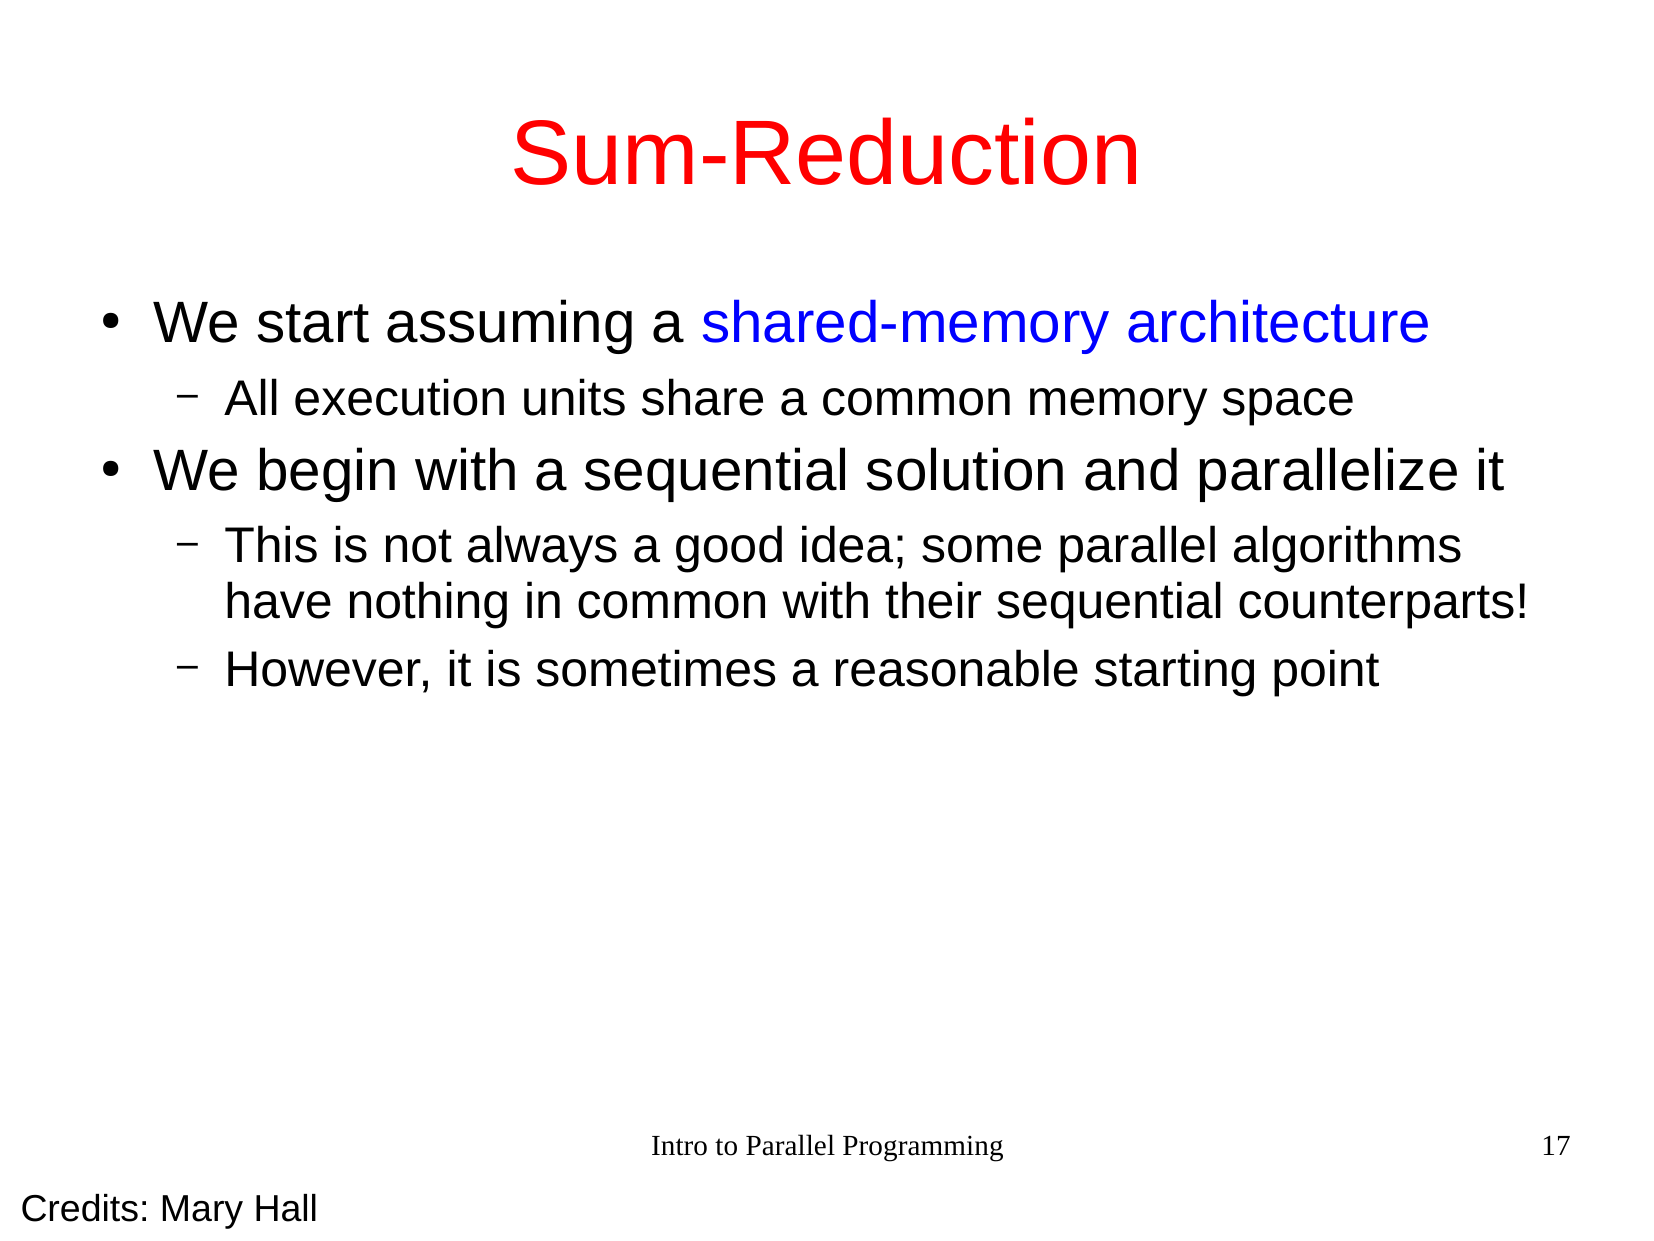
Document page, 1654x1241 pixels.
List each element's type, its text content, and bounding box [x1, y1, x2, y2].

text_box Credits: Mary Hall [5, 1180, 419, 1237]
list We start assuming a shared-memory architecture All execution units share a common memory space We begin with a sequential solution and parallelize it This is not always a good idea; some parallel algorithms have nothing in common with their sequential counterparts! However, it is sometimes a reasonable starting point [82, 290, 1571, 1109]
title Sum-Reduction [82, 49, 1571, 257]
